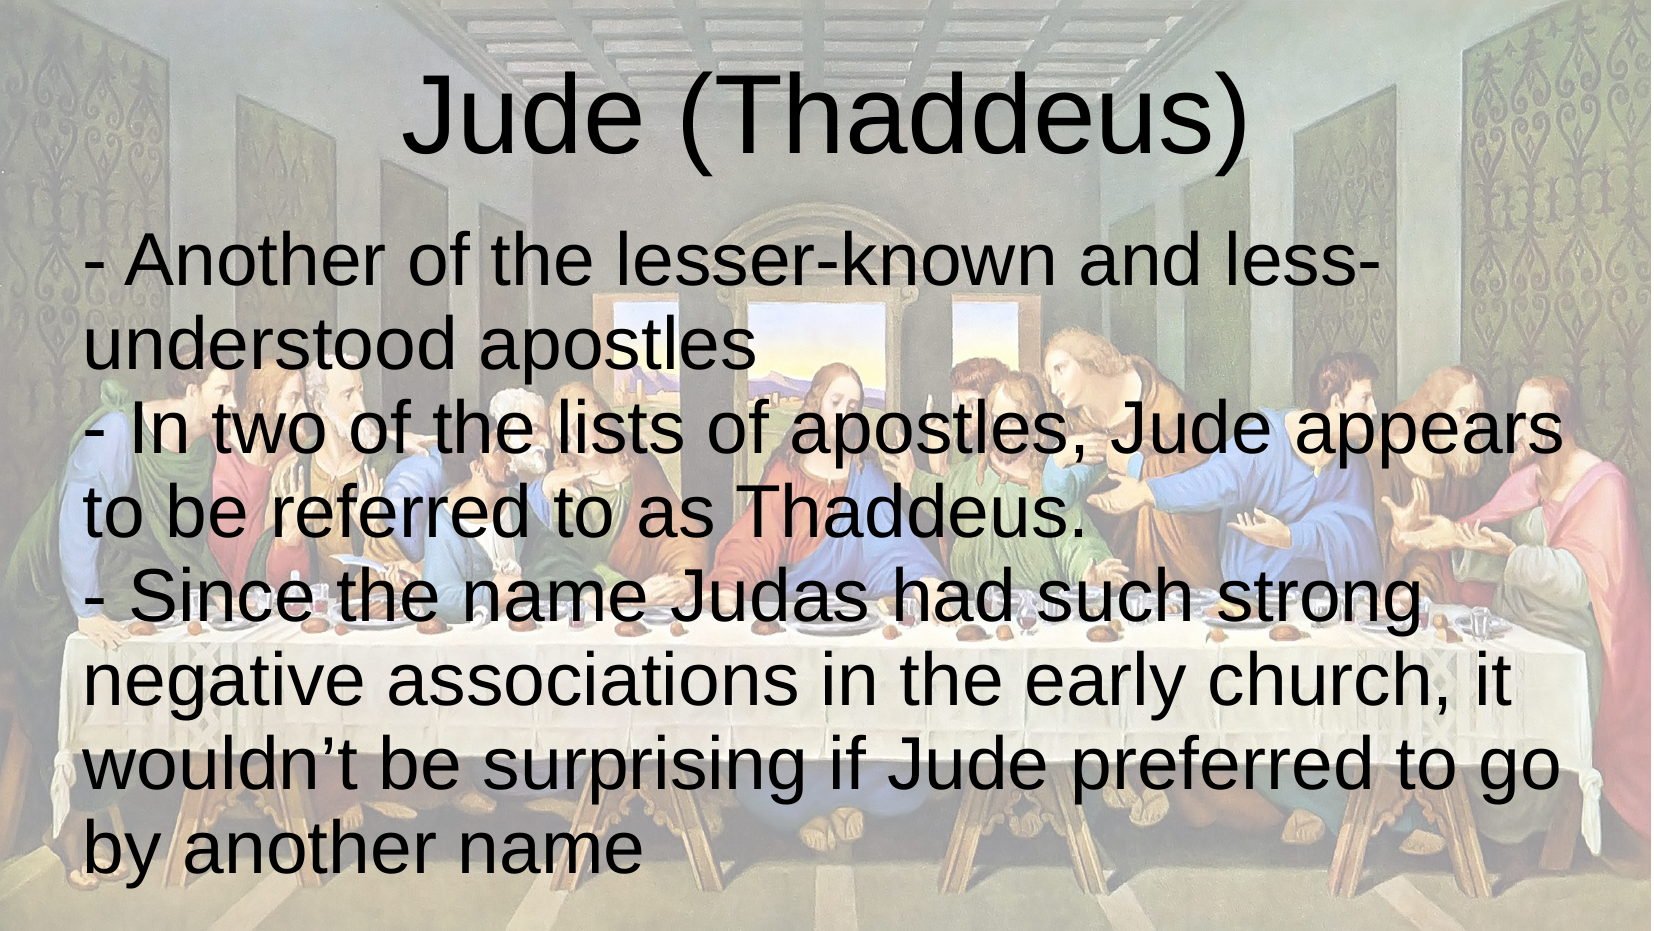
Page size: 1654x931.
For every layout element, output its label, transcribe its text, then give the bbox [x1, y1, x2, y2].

picture [0, 0, 1651, 931]
title Jude (Thaddeus) [82, 37, 1571, 193]
subtitle - Another of the lesser-known and less-understood apostles - In two of the lists of apostles, Jude appears to be referred to as Thaddeus. - Since the name Judas had such strong negative associations in the early church, it wouldn’t be surprising if Jude preferred to go by another name [82, 217, 1613, 901]
